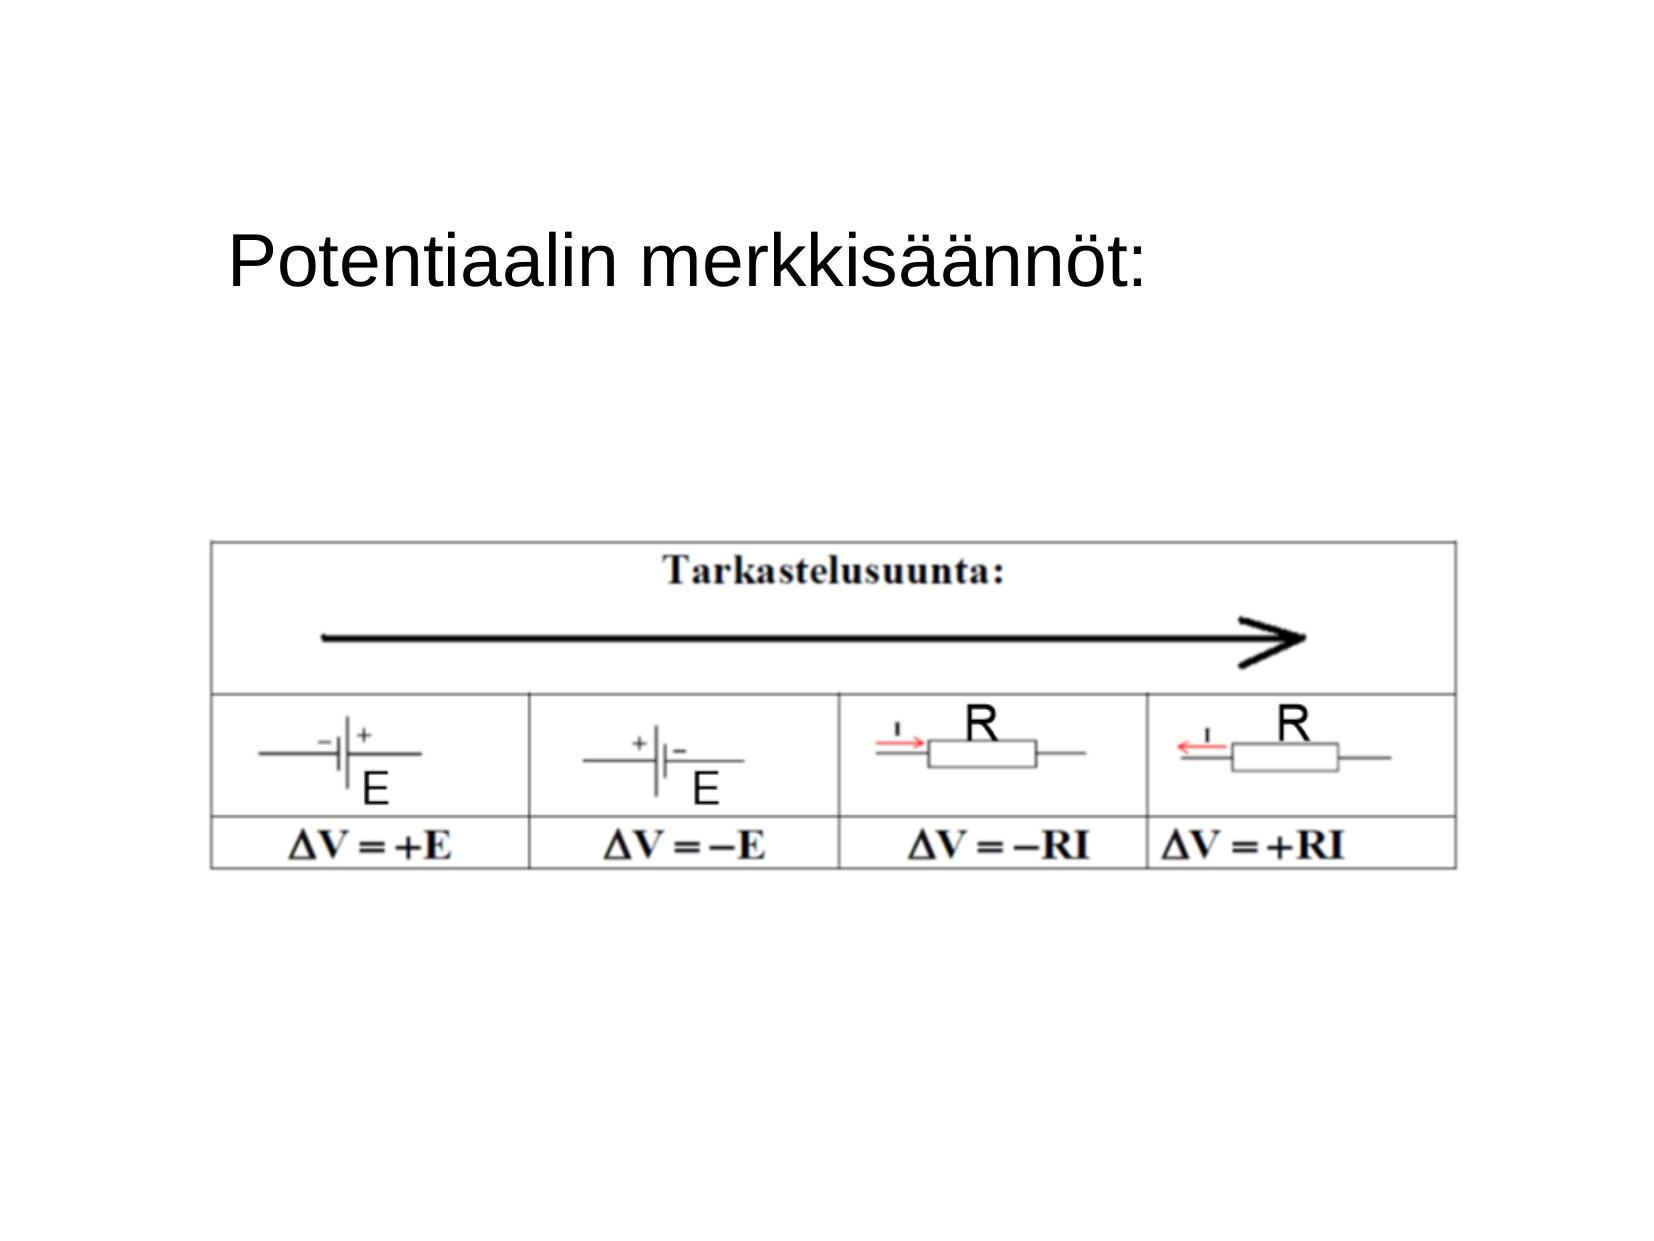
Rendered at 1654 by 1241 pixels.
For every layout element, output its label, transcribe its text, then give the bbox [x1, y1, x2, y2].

picture [141, 449, 1539, 969]
text_box Potentiaalin merkkisäännöt: [212, 212, 1429, 485]
